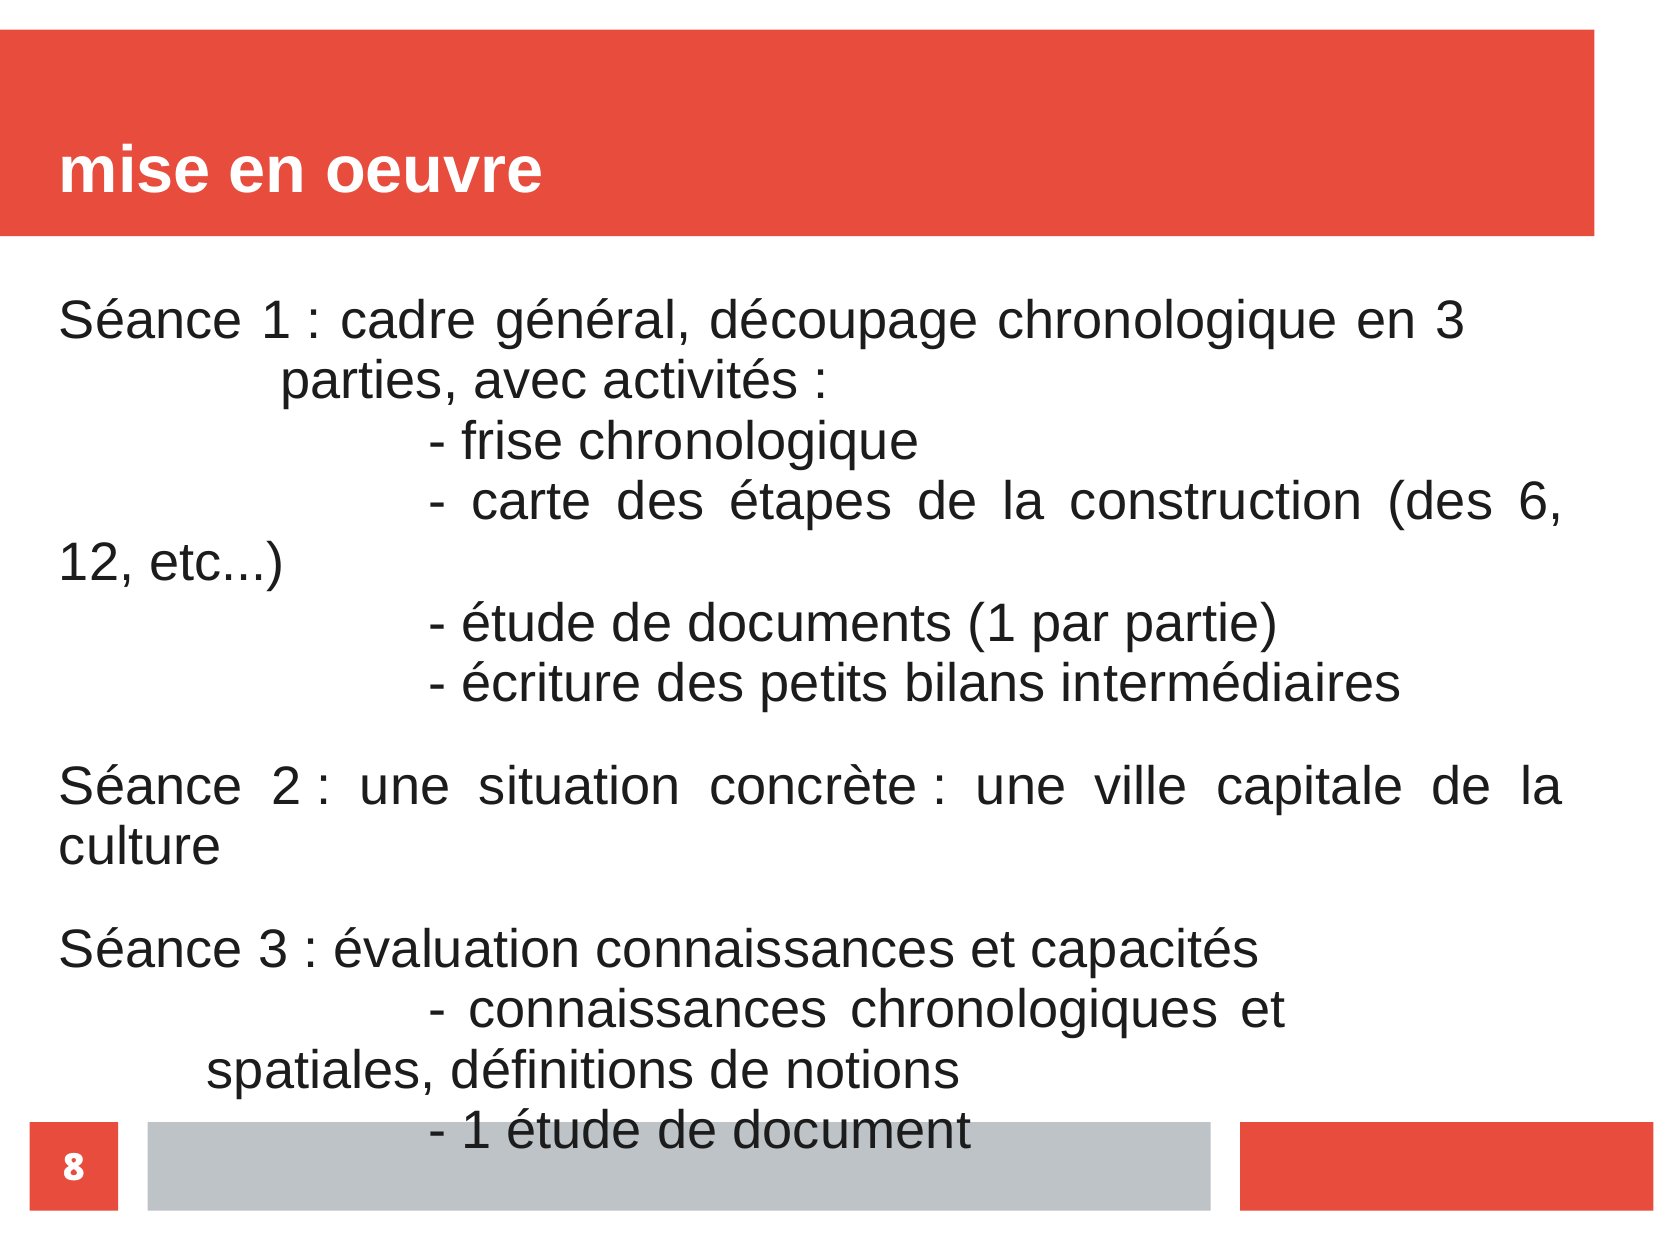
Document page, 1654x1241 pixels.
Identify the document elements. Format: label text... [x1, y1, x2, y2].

subtitle Séance 1 : cadre général, découpage chronologique en 3 parties, avec activités : - frise chronologique - carte des étapes de la construction (des 6, 12, etc...) - étude de documents (1 par partie) - écriture des petits bilans intermédiaires Séance 2 : une situation concrète : une ville capitale de la culture Séance 3 : évaluation connaissances et capacités - connaissances chronologiques et spatiales, définitions de notions - 1 étude de document [59, 289, 1565, 1087]
title mise en oeuvre [59, 59, 1595, 207]
